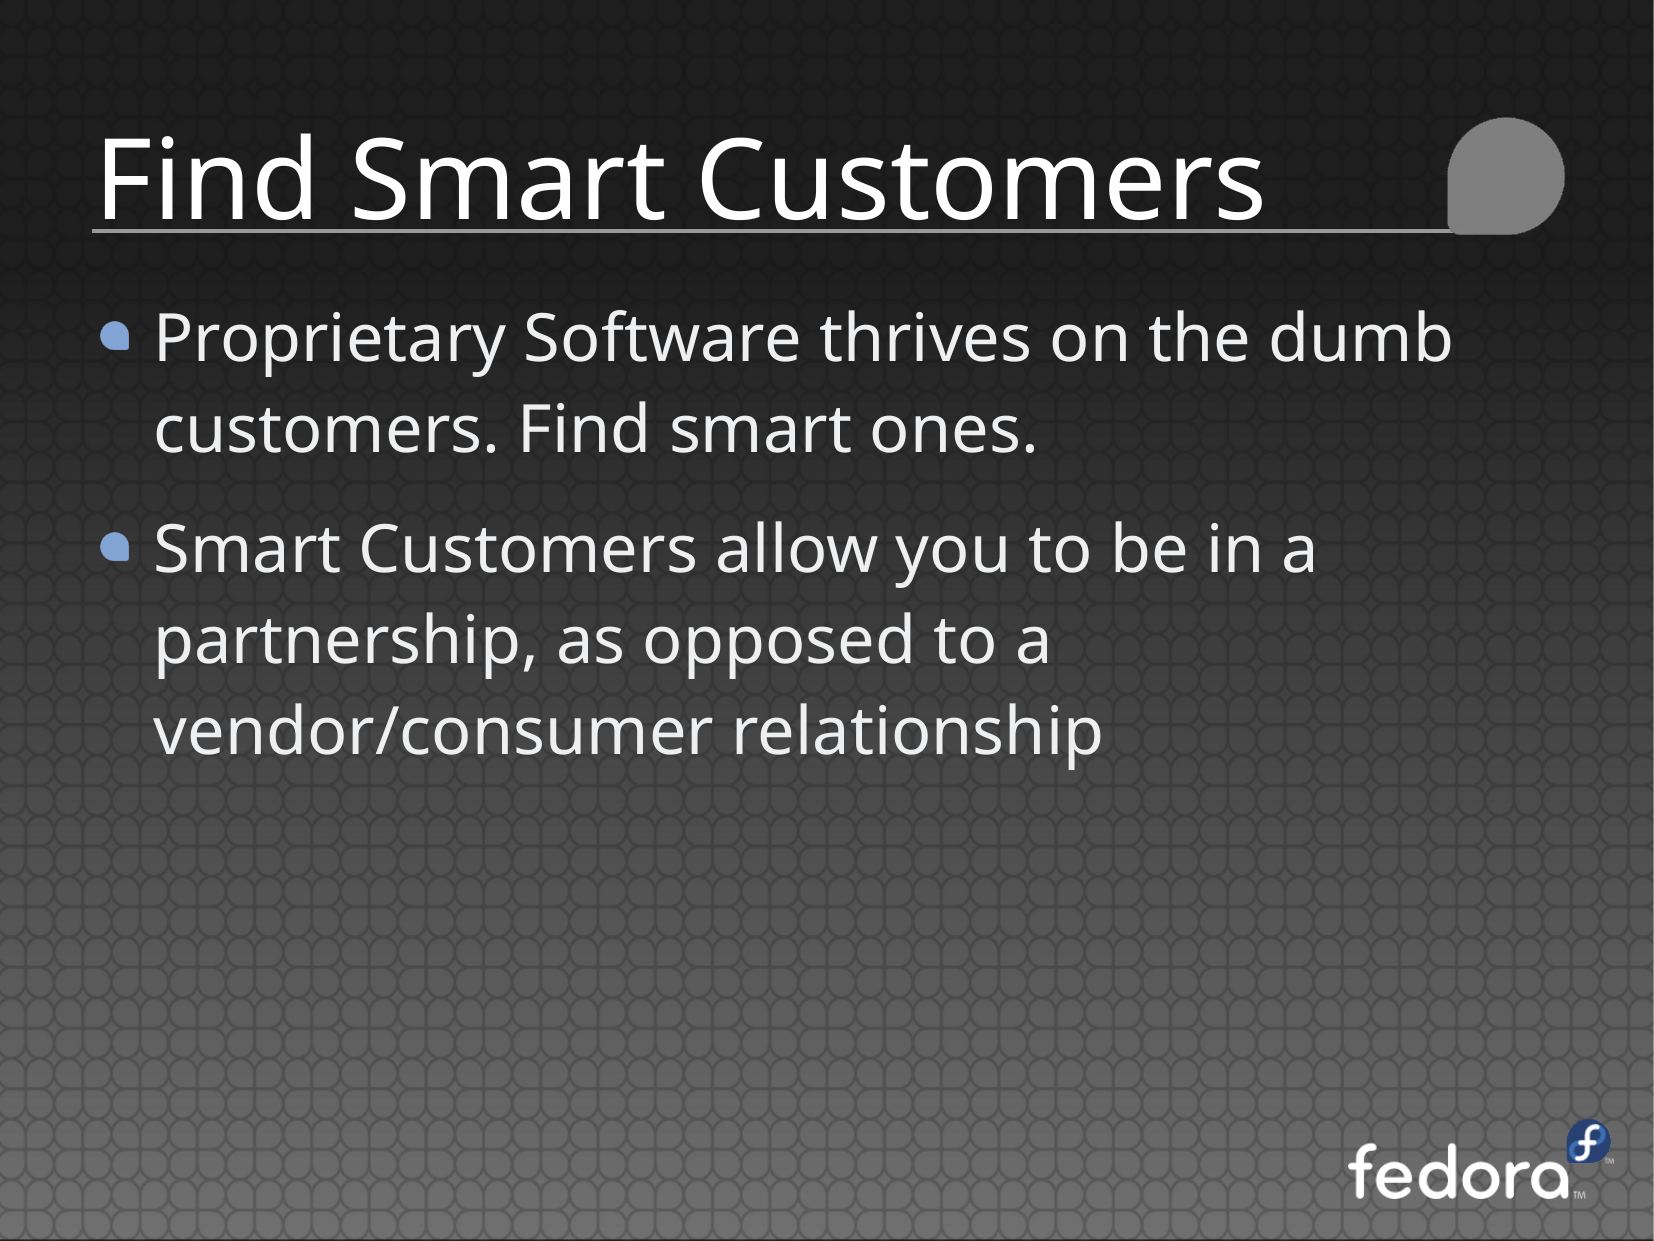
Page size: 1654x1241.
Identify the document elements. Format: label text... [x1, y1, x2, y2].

picture [0, 0, 1654, 1241]
title Find Smart Customers [94, 100, 1426, 251]
list Proprietary Software thrives on the dumb customers. Find smart ones. Smart Customers allow you to be in a partnership, as opposed to a vendor/consumer relationship [82, 290, 1571, 1094]
